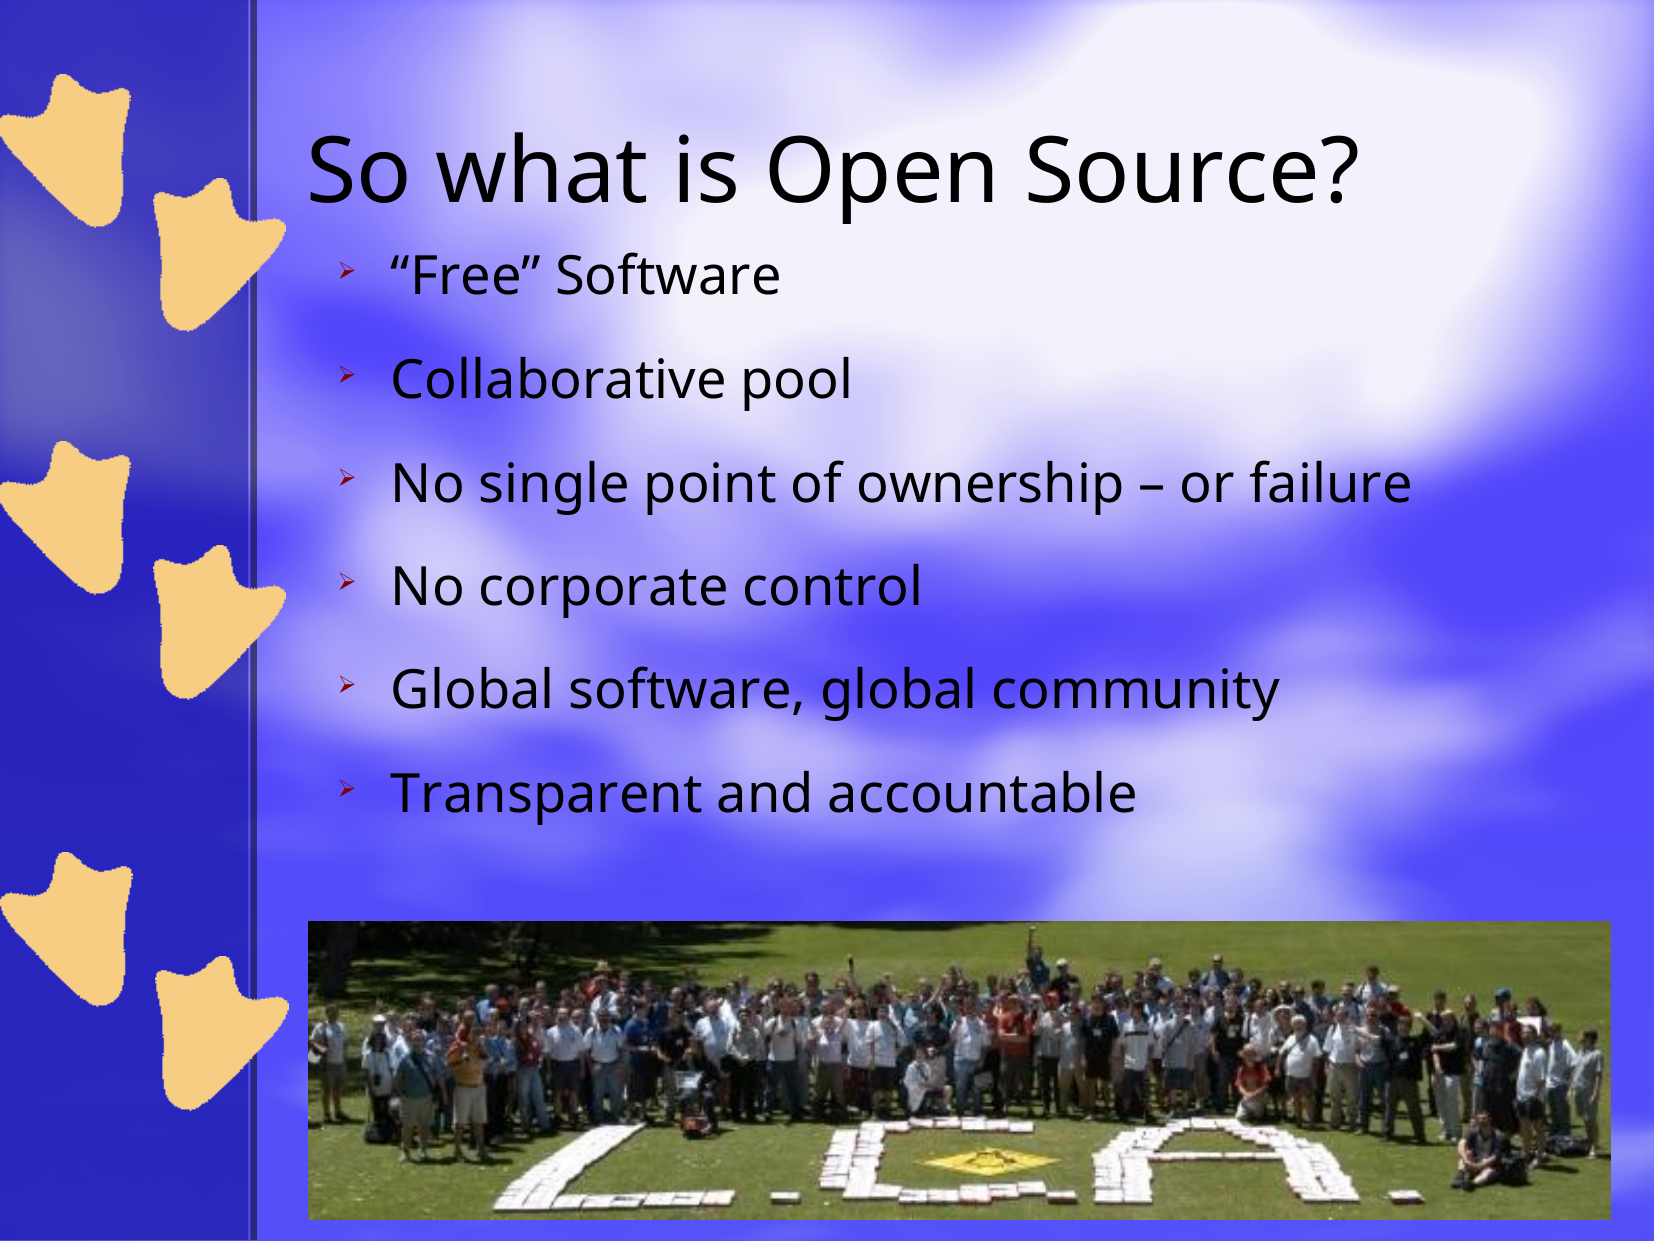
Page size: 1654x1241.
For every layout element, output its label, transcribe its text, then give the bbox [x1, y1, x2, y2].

picture [153, 271, 286, 332]
picture [155, 956, 289, 1111]
list “Free” Software Collaborative pool No single point of ownership – or failure No corporate control Global software, global community Transparent and accountable [302, 271, 1503, 1140]
picture [0, 852, 133, 1007]
title So what is Open Source? [127, 63, 1540, 271]
picture [153, 545, 286, 700]
picture [0, 441, 131, 595]
picture [0, 74, 127, 228]
picture [308, 921, 1611, 1220]
